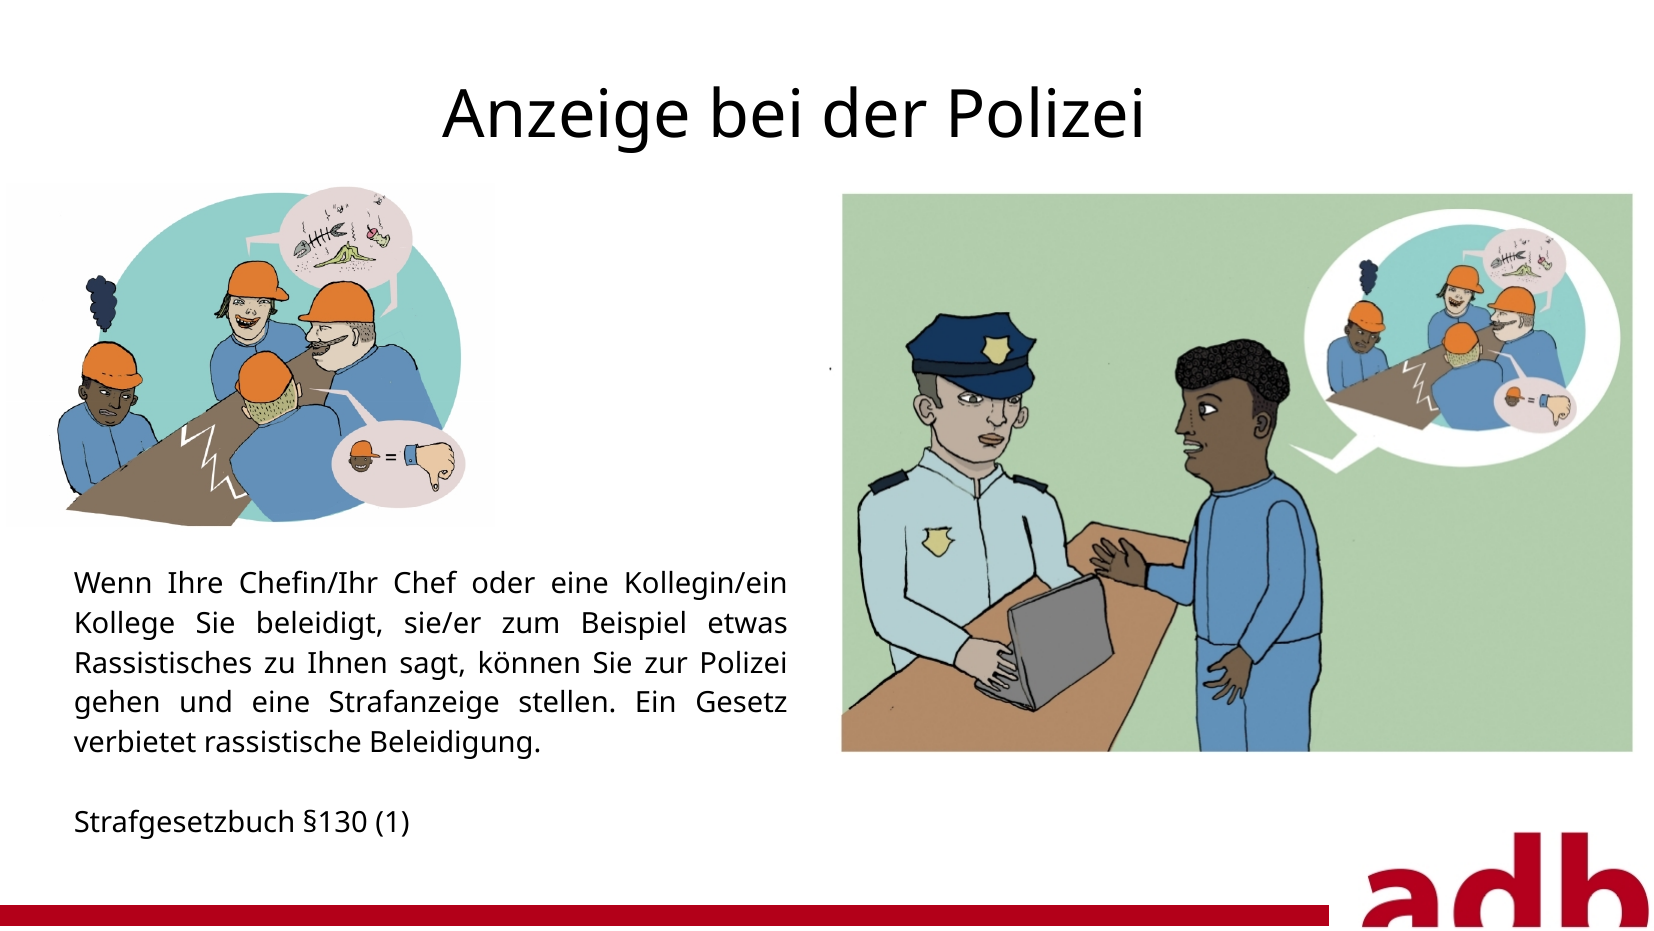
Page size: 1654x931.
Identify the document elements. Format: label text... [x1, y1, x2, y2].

picture [0, 177, 500, 532]
text_box Anzeige bei der Polizei [428, 59, 1226, 156]
picture [1358, 830, 1654, 931]
text_box Wenn Ihre Chefin/Ihr Chef oder eine Kollegin/ein Kollege Sie beleidigt, sie/er zum Beispiel etwas Rassistisches zu Ihnen sagt, können Sie zur Polizei gehen und eine Strafanzeige stellen. Ein Gesetz verbietet rassistische Beleidigung. Strafgesetzbuch §130 (1) [59, 555, 804, 854]
picture [820, 177, 1654, 768]
